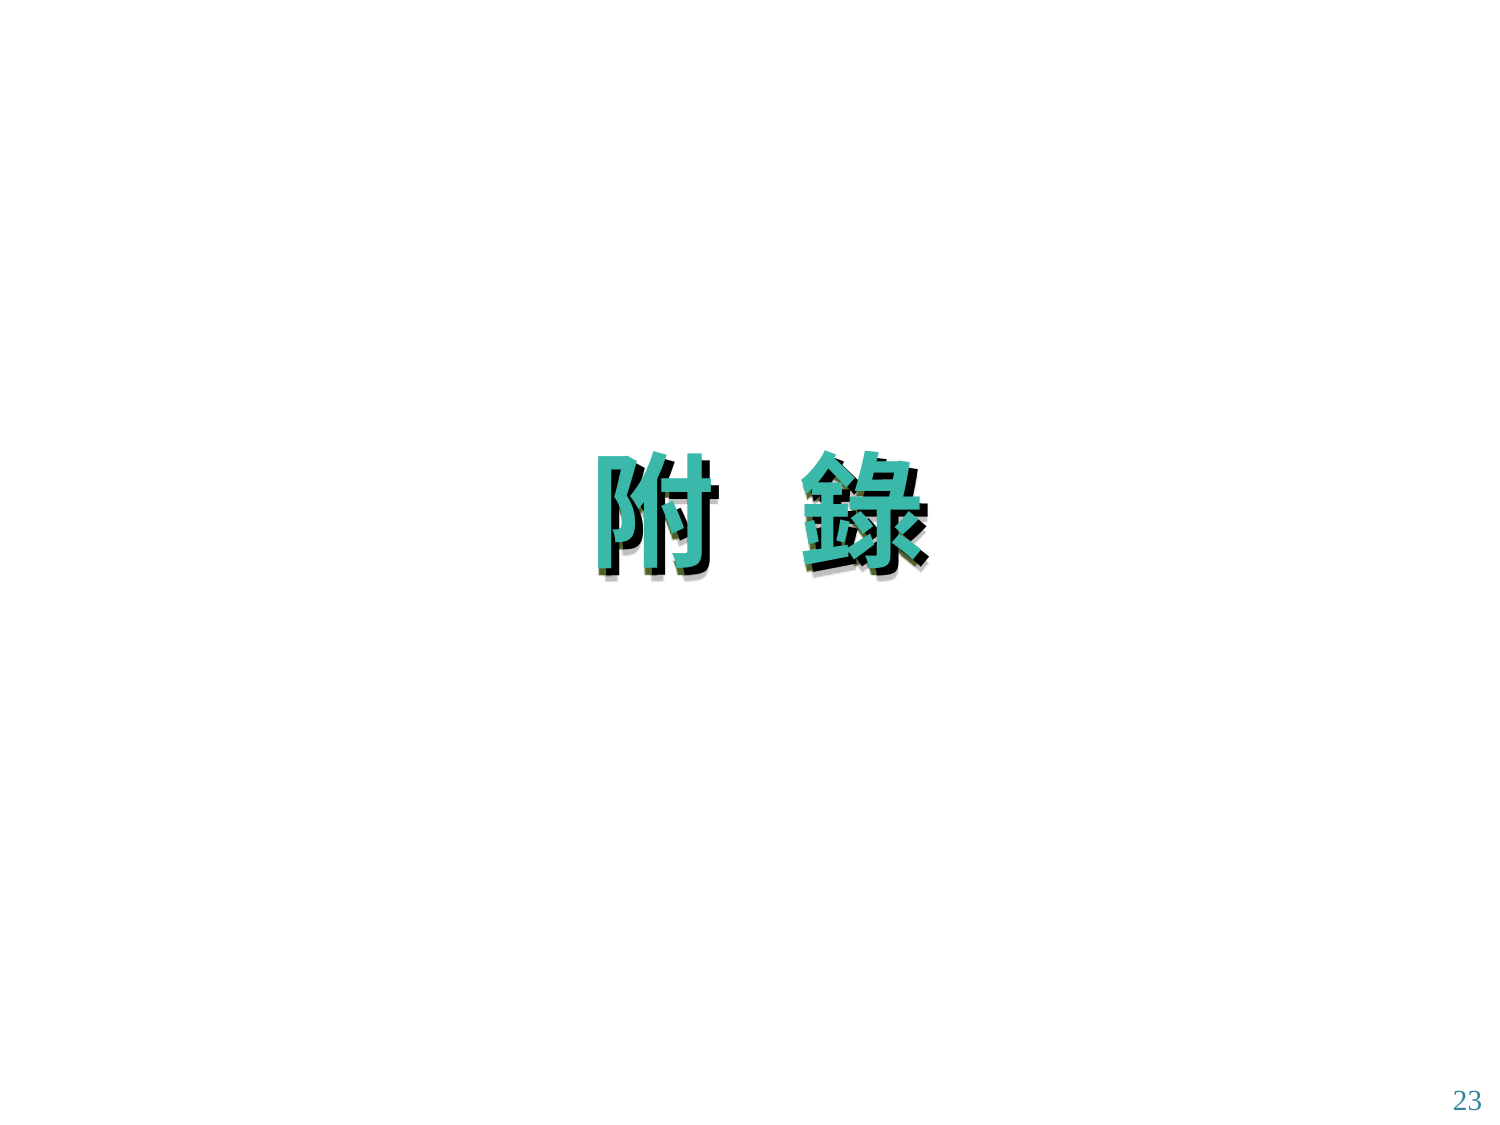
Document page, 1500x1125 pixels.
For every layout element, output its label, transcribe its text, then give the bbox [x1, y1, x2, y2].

text_box 附 錄 [148, 491, 1366, 1125]
